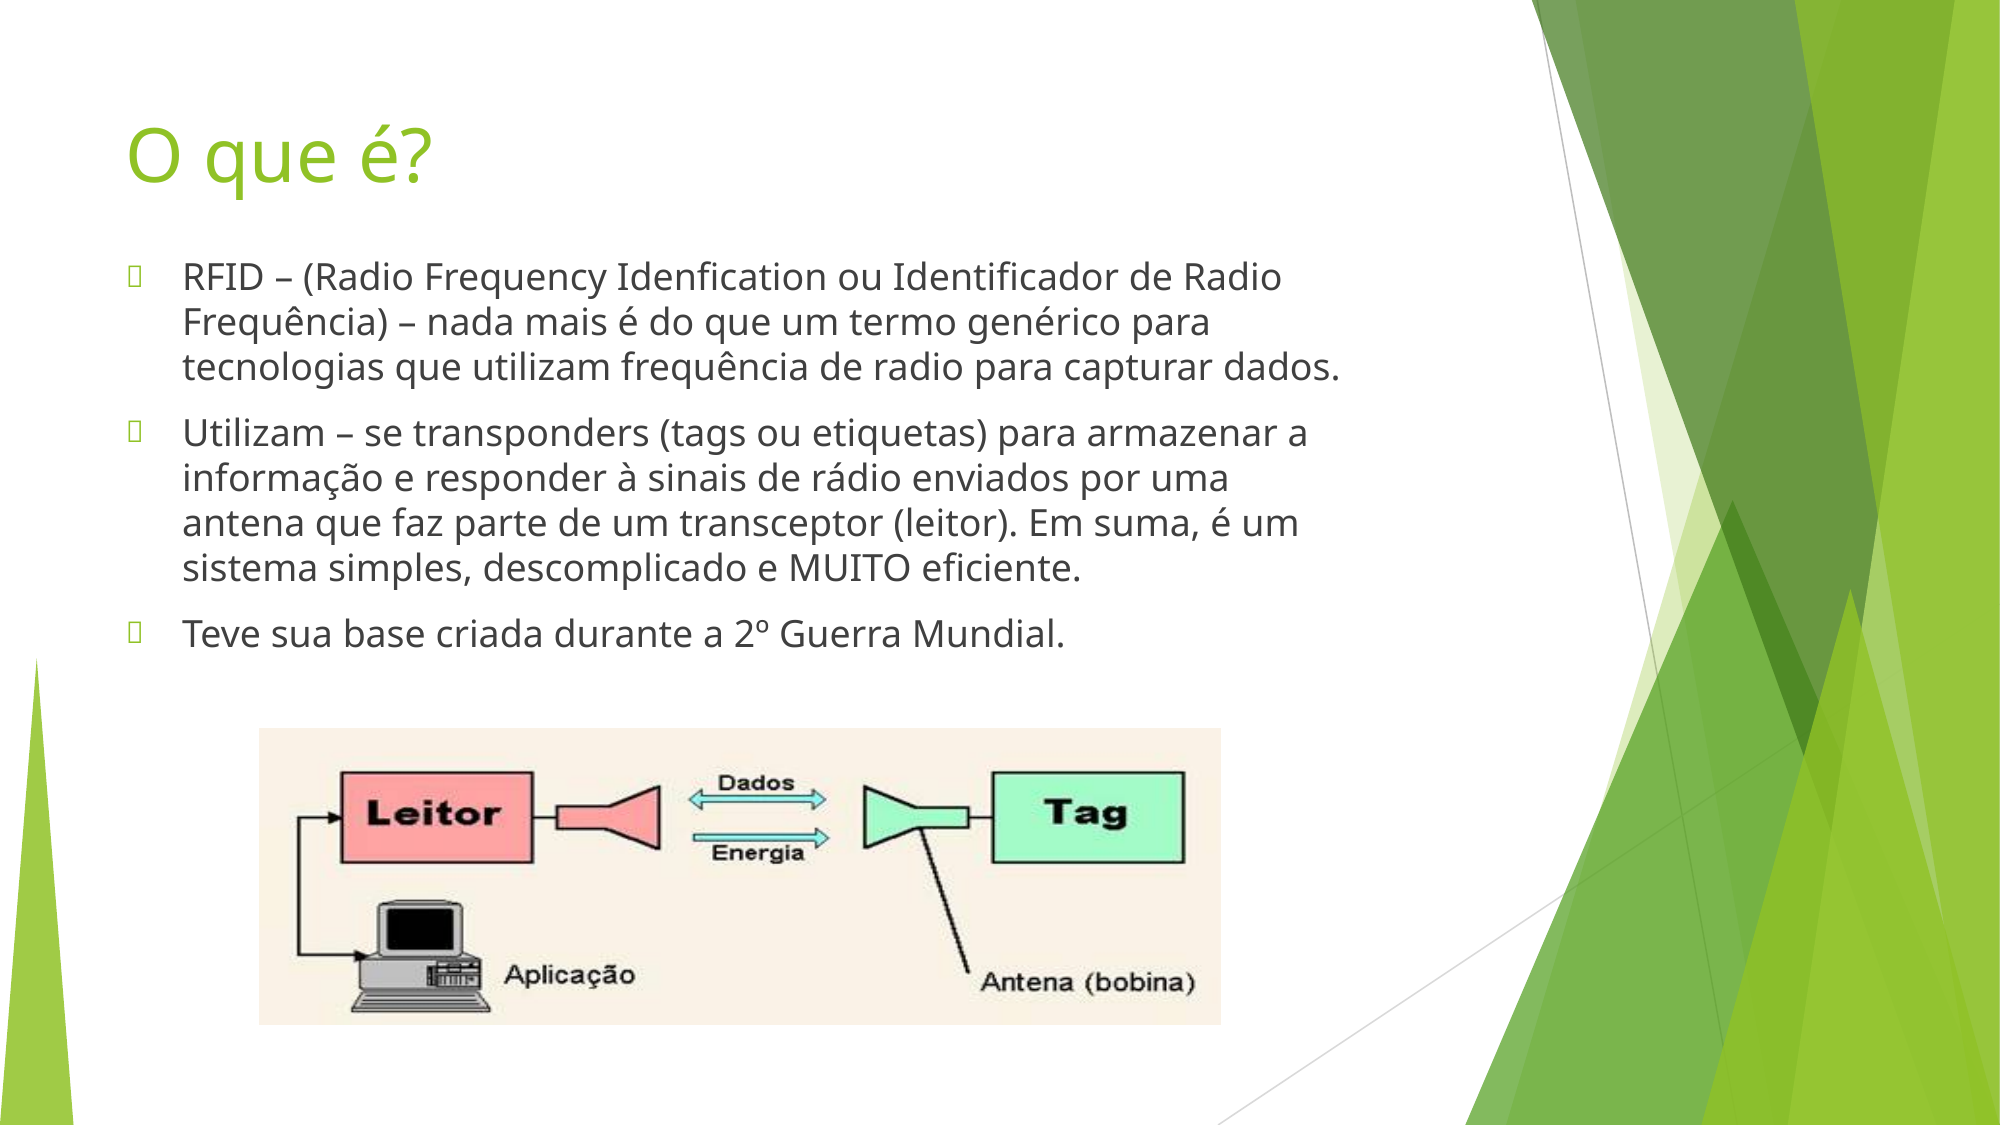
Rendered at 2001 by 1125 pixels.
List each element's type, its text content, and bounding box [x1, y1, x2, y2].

title O que é? [111, 99, 1522, 317]
picture [259, 728, 1221, 1025]
list RFID – (Radio Frequency Idenfication ou Identificador de Radio Frequência) – nada mais é do que um termo genérico para tecnologias que utilizam frequência de radio para capturar dados. Utilizam – se transponders (tags ou etiquetas) para armazenar a informação e responder à sinais de rádio enviados por uma antena que faz parte de um transceptor (leitor). Em suma, é um sistema simples, descomplicado e MUITO eficiente. Teve sua base criada durante a 2º Guerra Mundial. [111, 245, 1370, 672]
